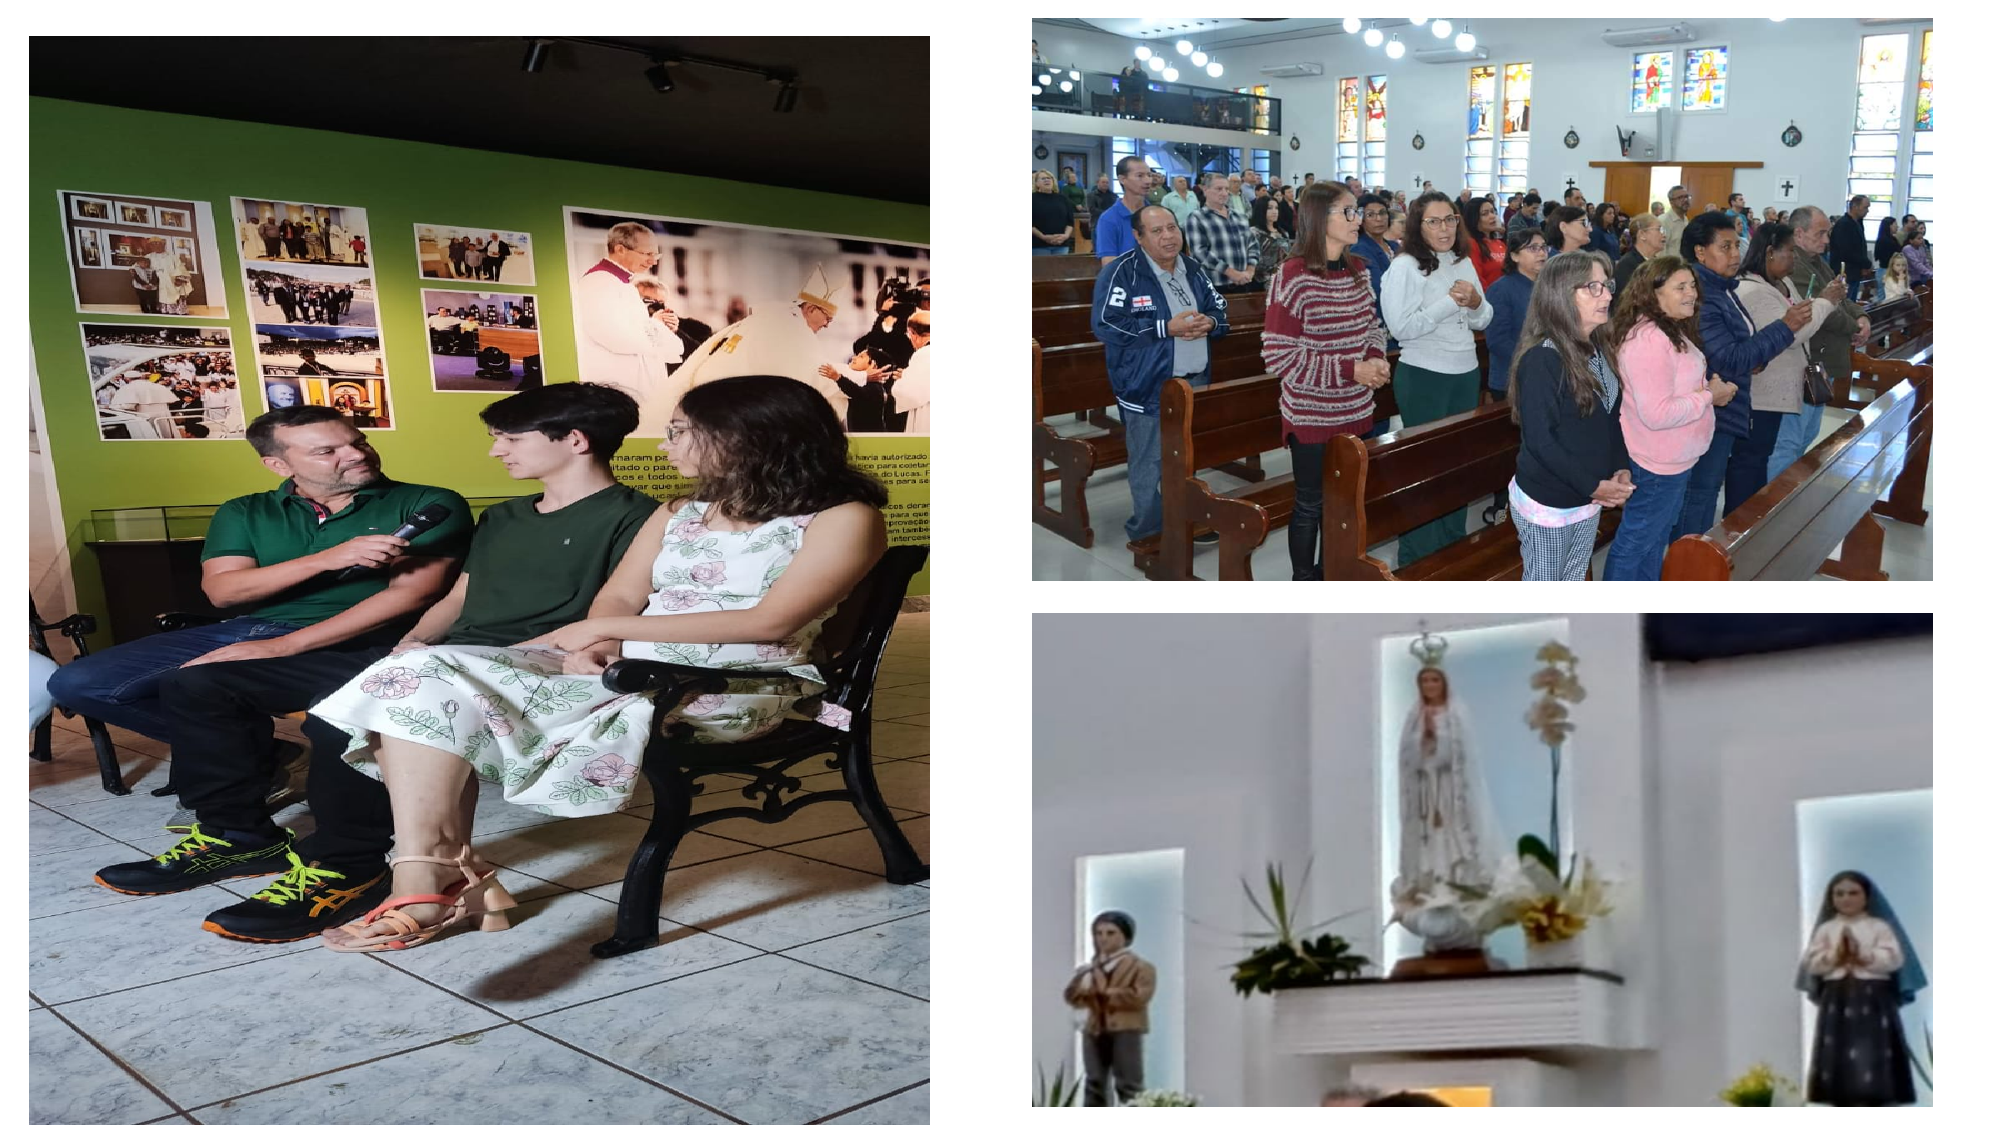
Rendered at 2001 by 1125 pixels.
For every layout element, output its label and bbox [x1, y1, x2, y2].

picture [1032, 614, 1933, 1107]
picture [1032, 18, 1933, 581]
picture [29, 36, 930, 1125]
